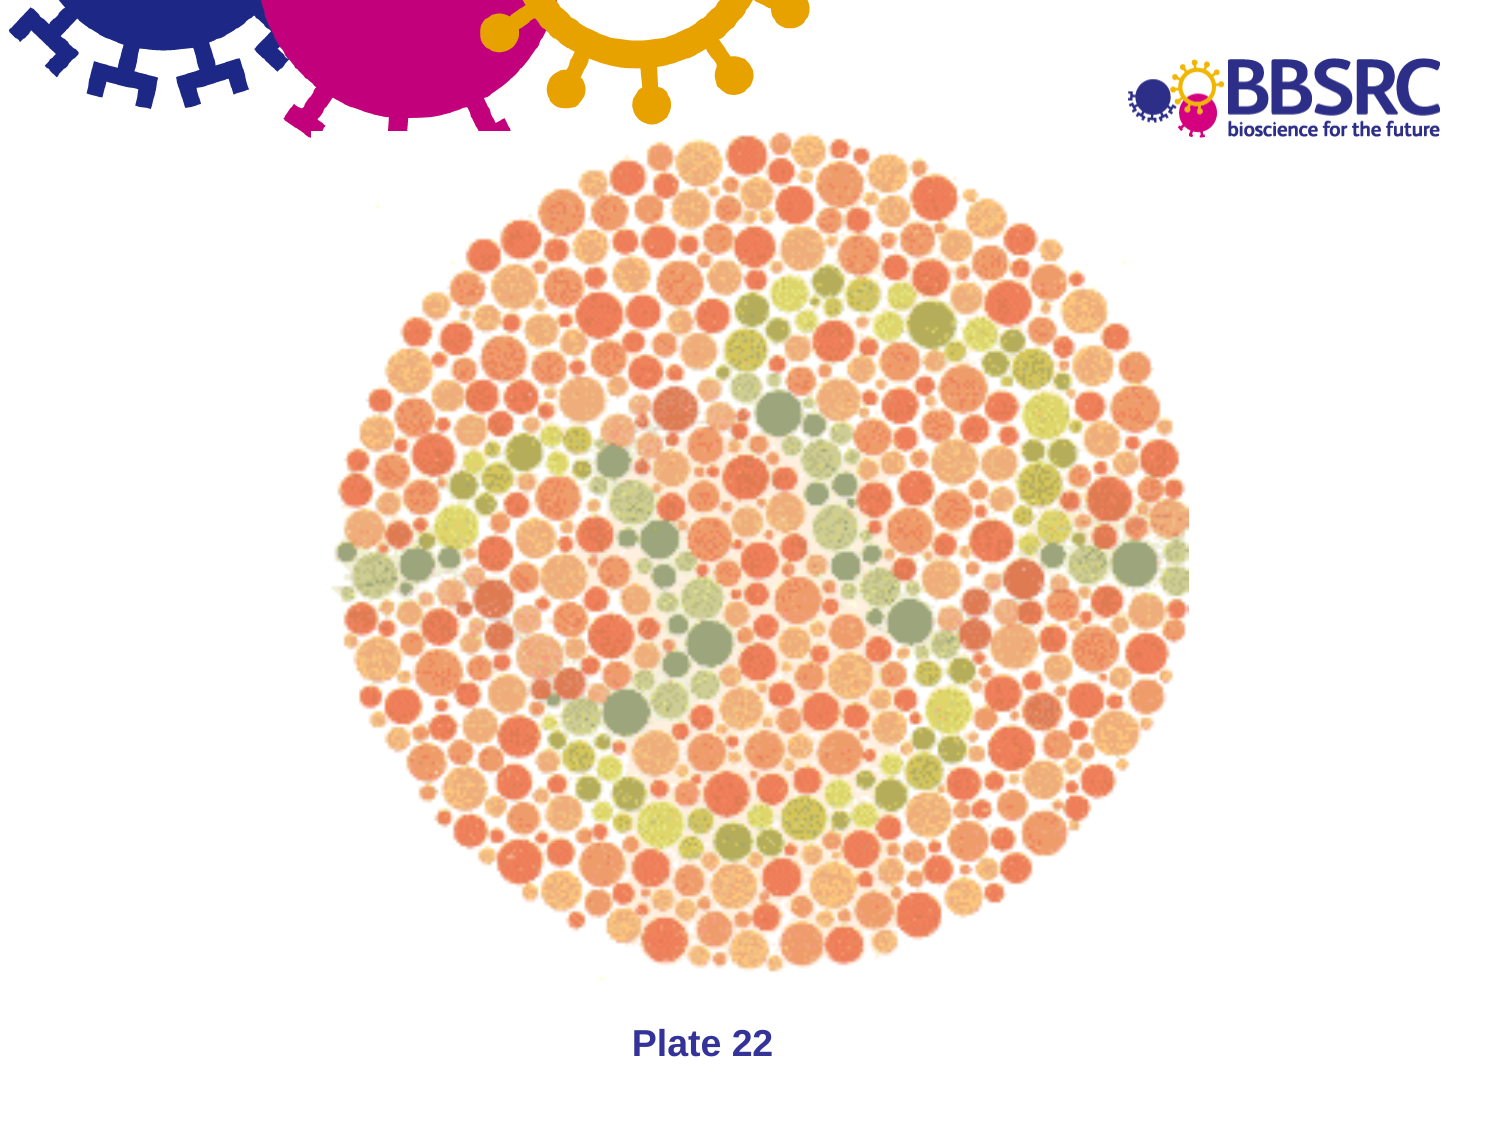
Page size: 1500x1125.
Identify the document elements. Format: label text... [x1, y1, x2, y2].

picture [311, 131, 1189, 994]
text_box Plate 22 [383, 1011, 1022, 1072]
